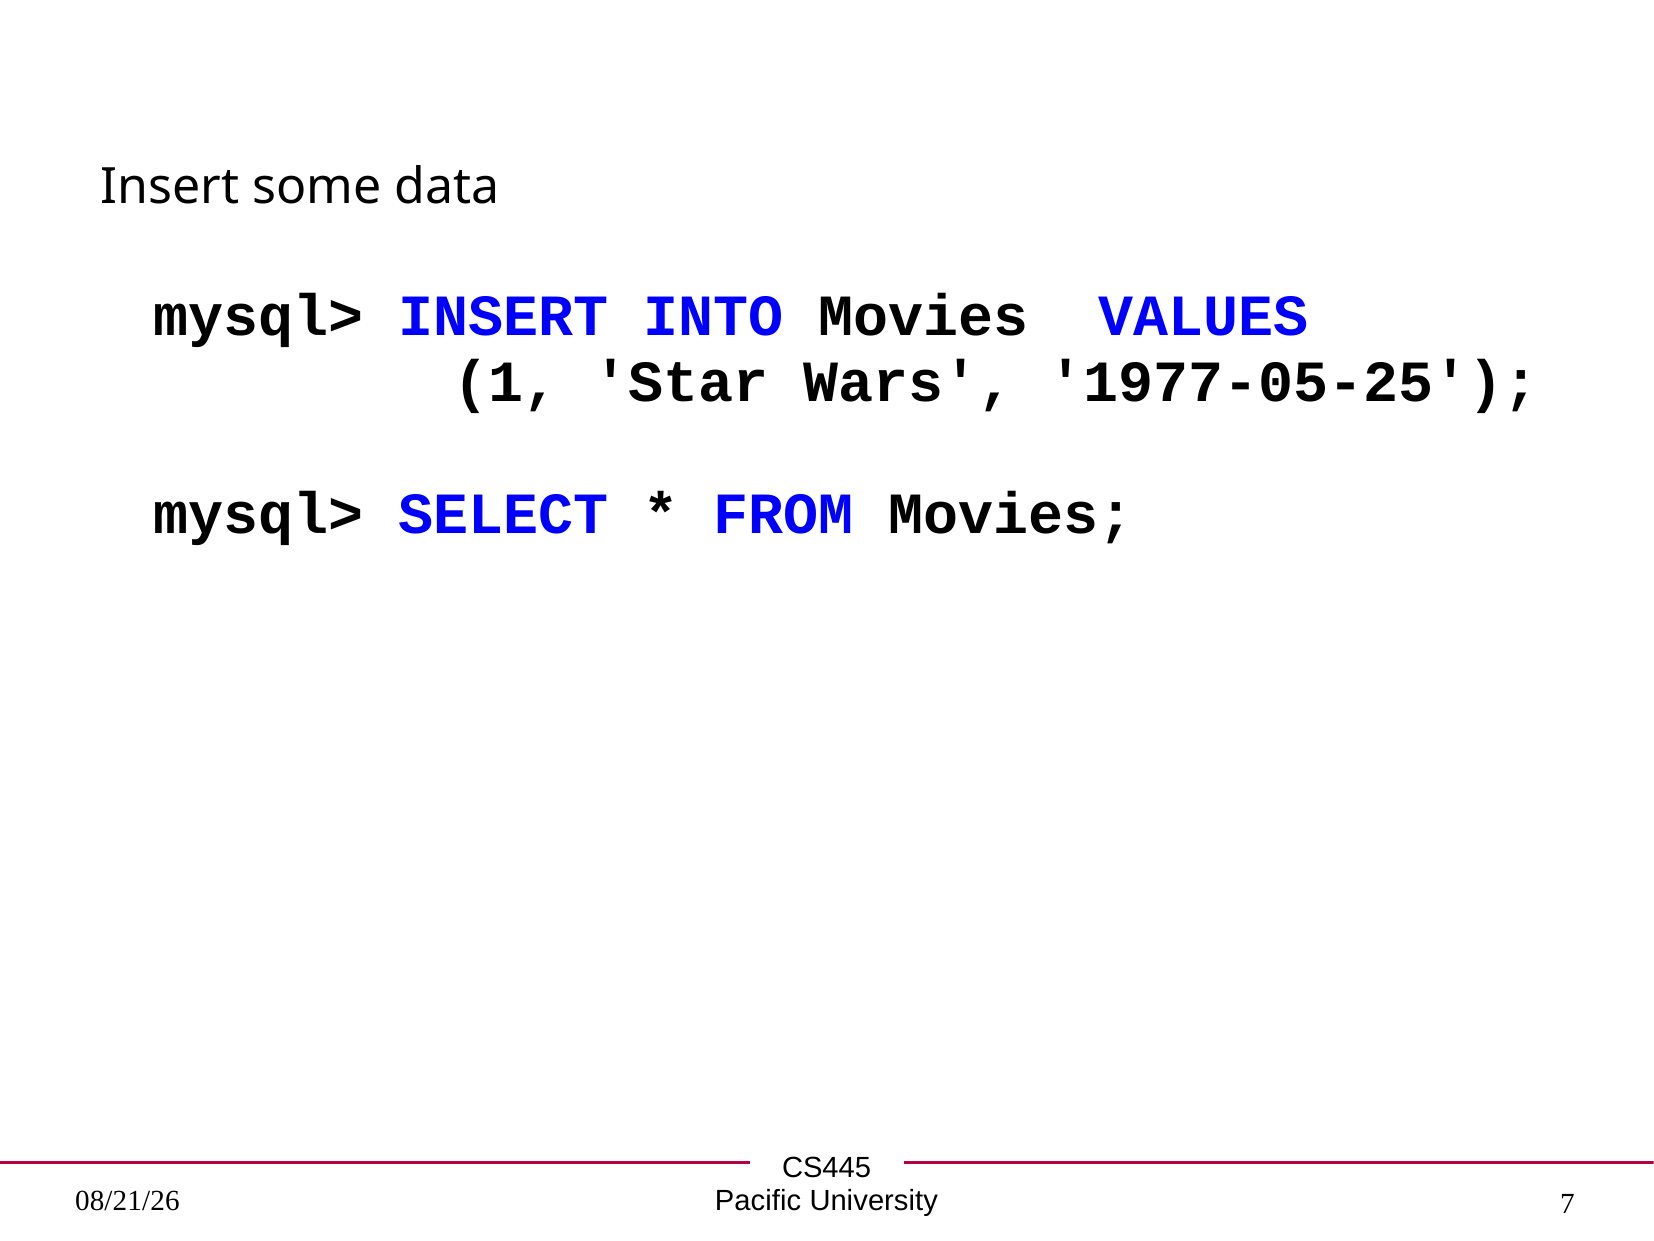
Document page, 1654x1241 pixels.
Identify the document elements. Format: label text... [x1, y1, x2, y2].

list Insert some data mysql> INSERT INTO Movies VALUES (1, 'Star Wars', '1977-05-25'); mysql> SELECT * FROM Movies; [82, 150, 1571, 1111]
